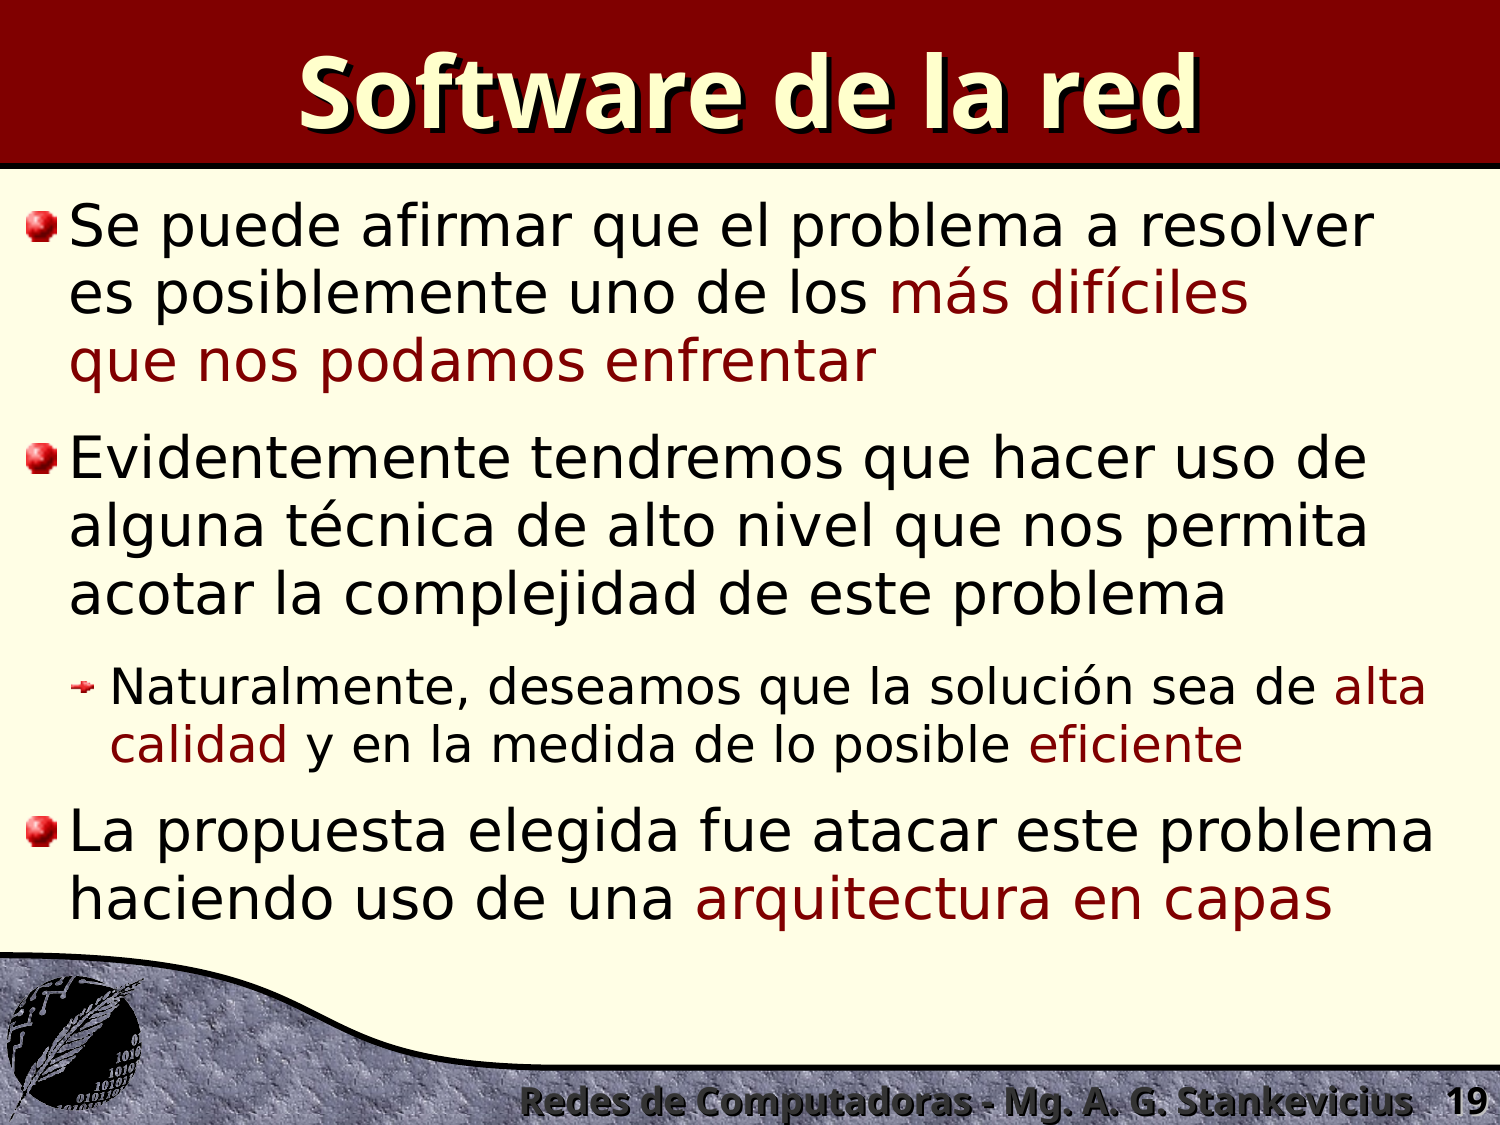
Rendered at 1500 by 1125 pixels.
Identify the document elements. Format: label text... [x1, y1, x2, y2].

list Se puede afirmar que el problema a resolver es posiblemente uno de los más difíciles que nos podamos enfrentar Evidentemente tendremos que hacer uso de alguna técnica de alto nivel que nos permita acotar la complejidad de este problema Naturalmente, deseamos que la solución sea de alta calidad y en la medida de lo posible eficiente La propuesta elegida fue atacar este problema haciendo uso de una arquitectura en capas [11, 192, 1486, 934]
picture [790, 1100, 795, 1110]
picture [0, 959, 1500, 1125]
picture [1047, 1100, 1054, 1110]
title Software de la red [15, 5, 1485, 160]
